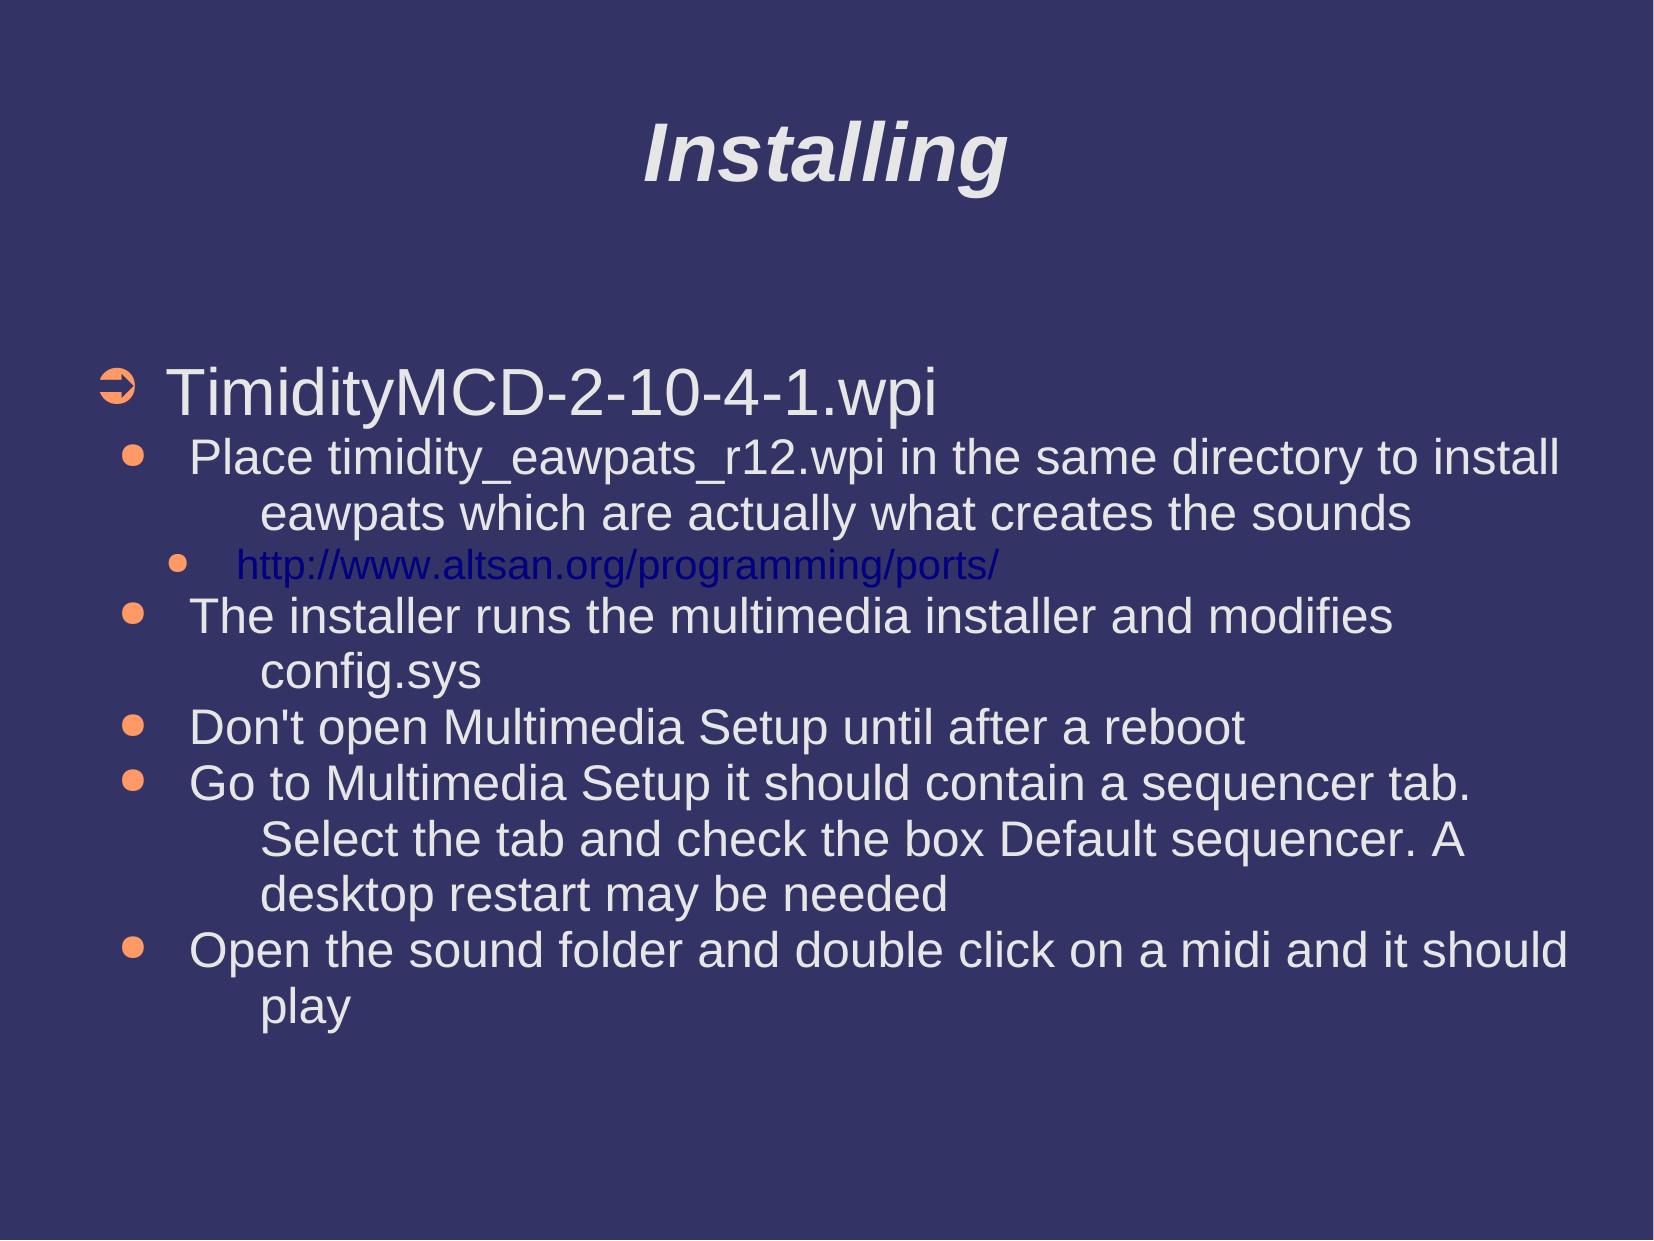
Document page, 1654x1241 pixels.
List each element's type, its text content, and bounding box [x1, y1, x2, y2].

list TimidityMCD-2-10-4-1.wpi Place timidity_eawpats_r12.wpi in the same directory to install eawpats which are actually what creates the sounds http://www.altsan.org/programming/ports/ The installer runs the multimedia installer and modifies config.sys Don't open Multimedia Setup until after a reboot Go to Multimedia Setup it should contain a sequencer tab. Select the tab and check the box Default sequencer. A desktop restart may be needed Open the sound folder and double click on a midi and it should play [82, 355, 1571, 1058]
title Installing [82, 49, 1571, 257]
